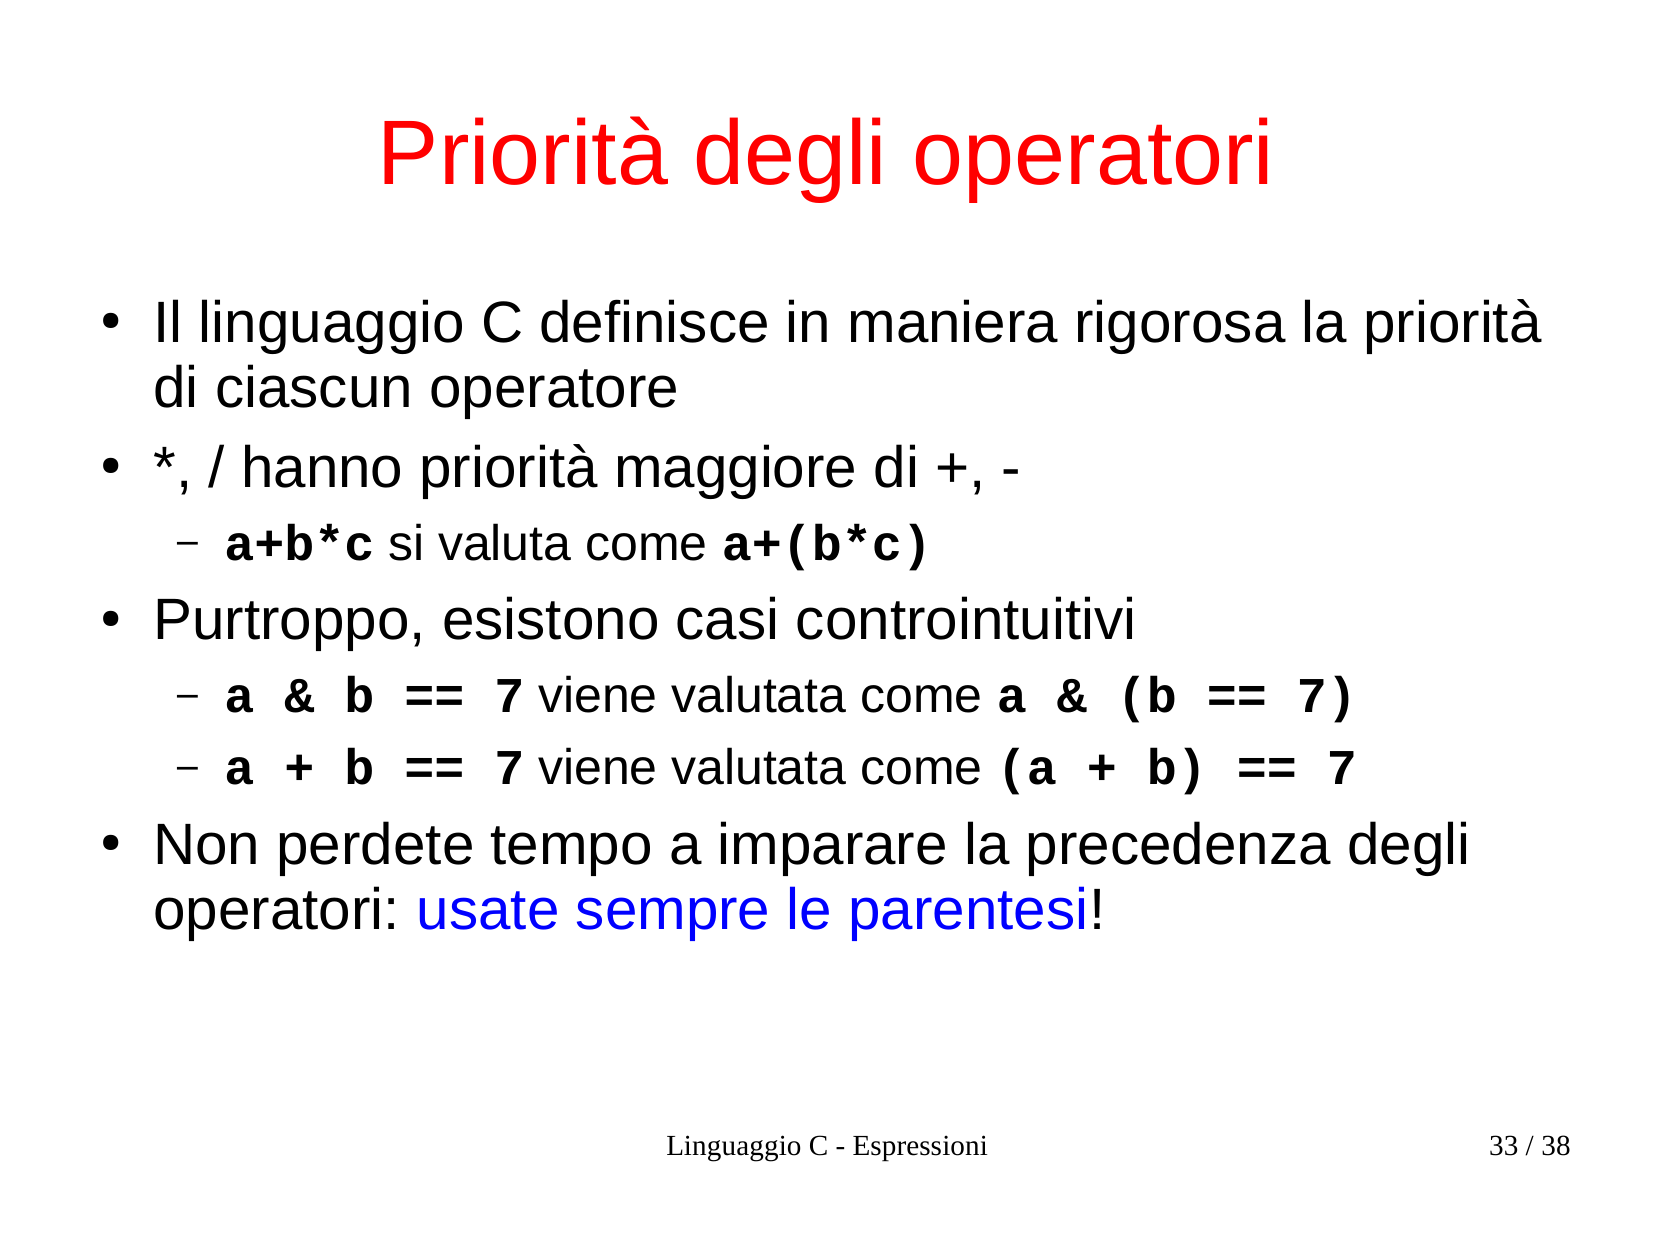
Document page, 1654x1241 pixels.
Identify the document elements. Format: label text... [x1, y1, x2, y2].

title Priorità degli operatori [82, 49, 1571, 257]
list Il linguaggio C definisce in maniera rigorosa la priorità di ciascun operatore *, / hanno priorità maggiore di +, - a+b*c si valuta come a+(b*c) Purtroppo, esistono casi controintuitivi a & b == 7 viene valutata come a & (b == 7) a + b == 7 viene valutata come (a + b) == 7 Non perdete tempo a imparare la precedenza degli operatori: usate sempre le parentesi! [82, 290, 1571, 1109]
